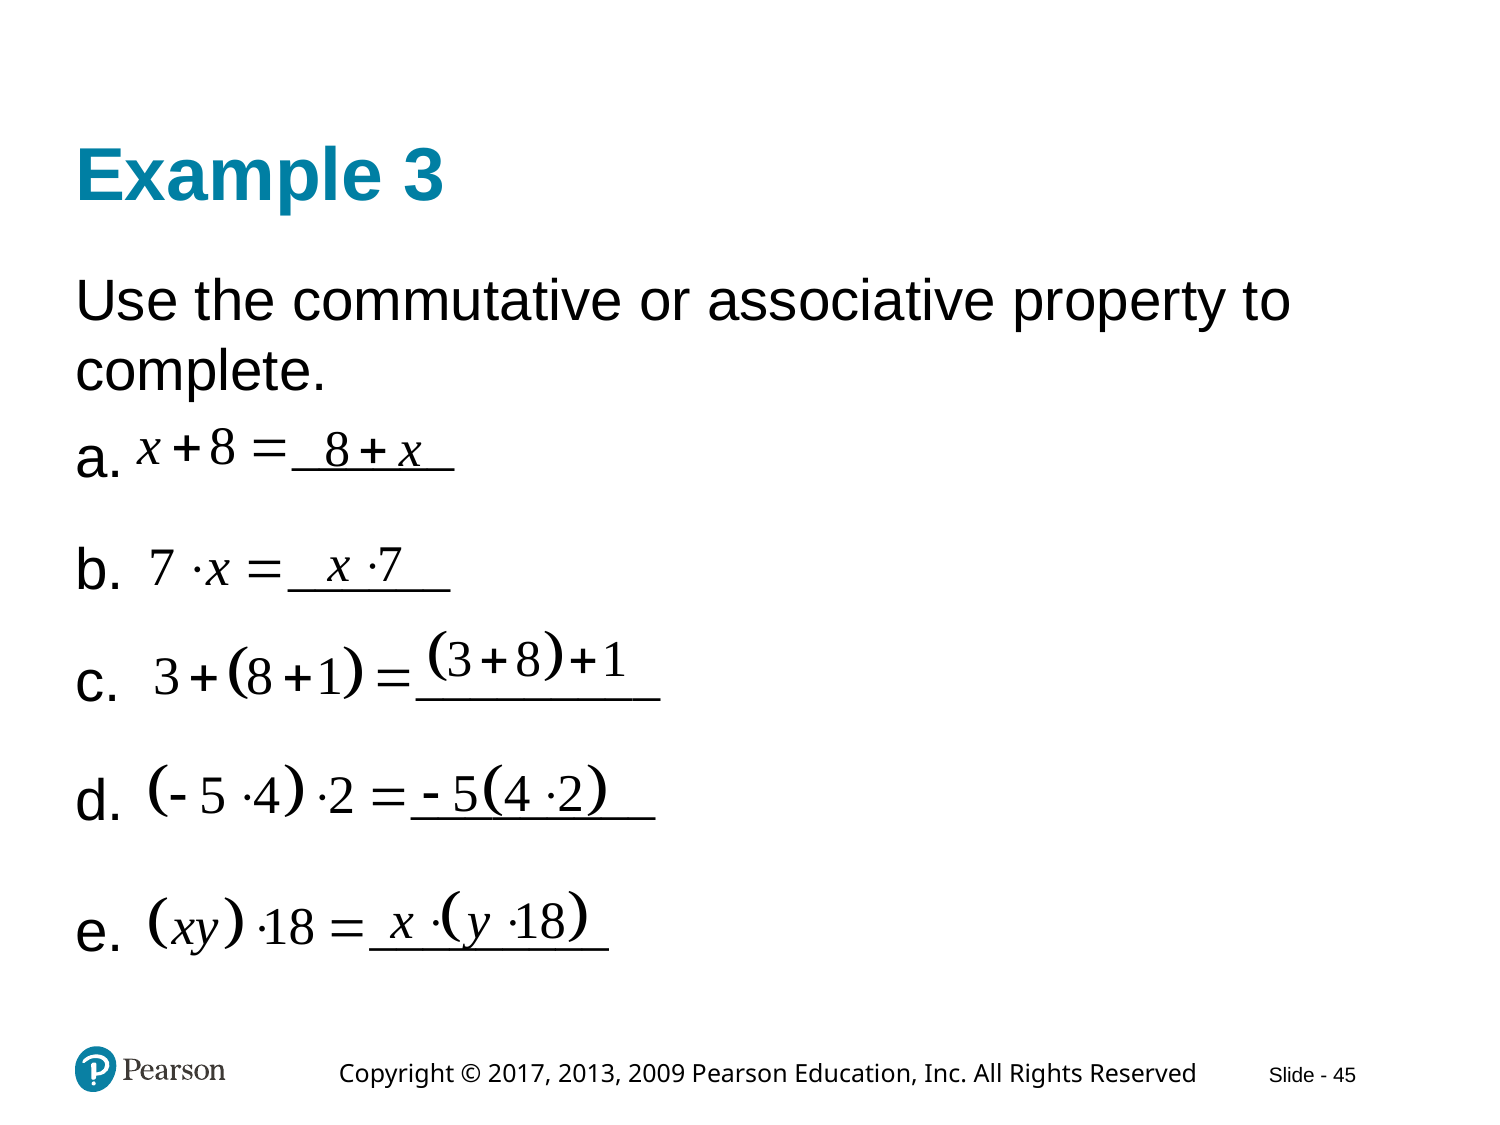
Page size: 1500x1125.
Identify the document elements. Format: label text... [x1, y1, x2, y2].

chart [131, 423, 461, 482]
list [75, 762, 125, 824]
chart [145, 541, 457, 603]
title Example 3 [75, 35, 1425, 216]
list [75, 531, 125, 594]
chart [145, 760, 663, 839]
list [75, 419, 138, 482]
chart [145, 887, 616, 970]
list [75, 892, 125, 956]
chart [152, 627, 667, 720]
list Use the commutative or associative property to complete. [75, 262, 1425, 400]
list [75, 643, 125, 706]
